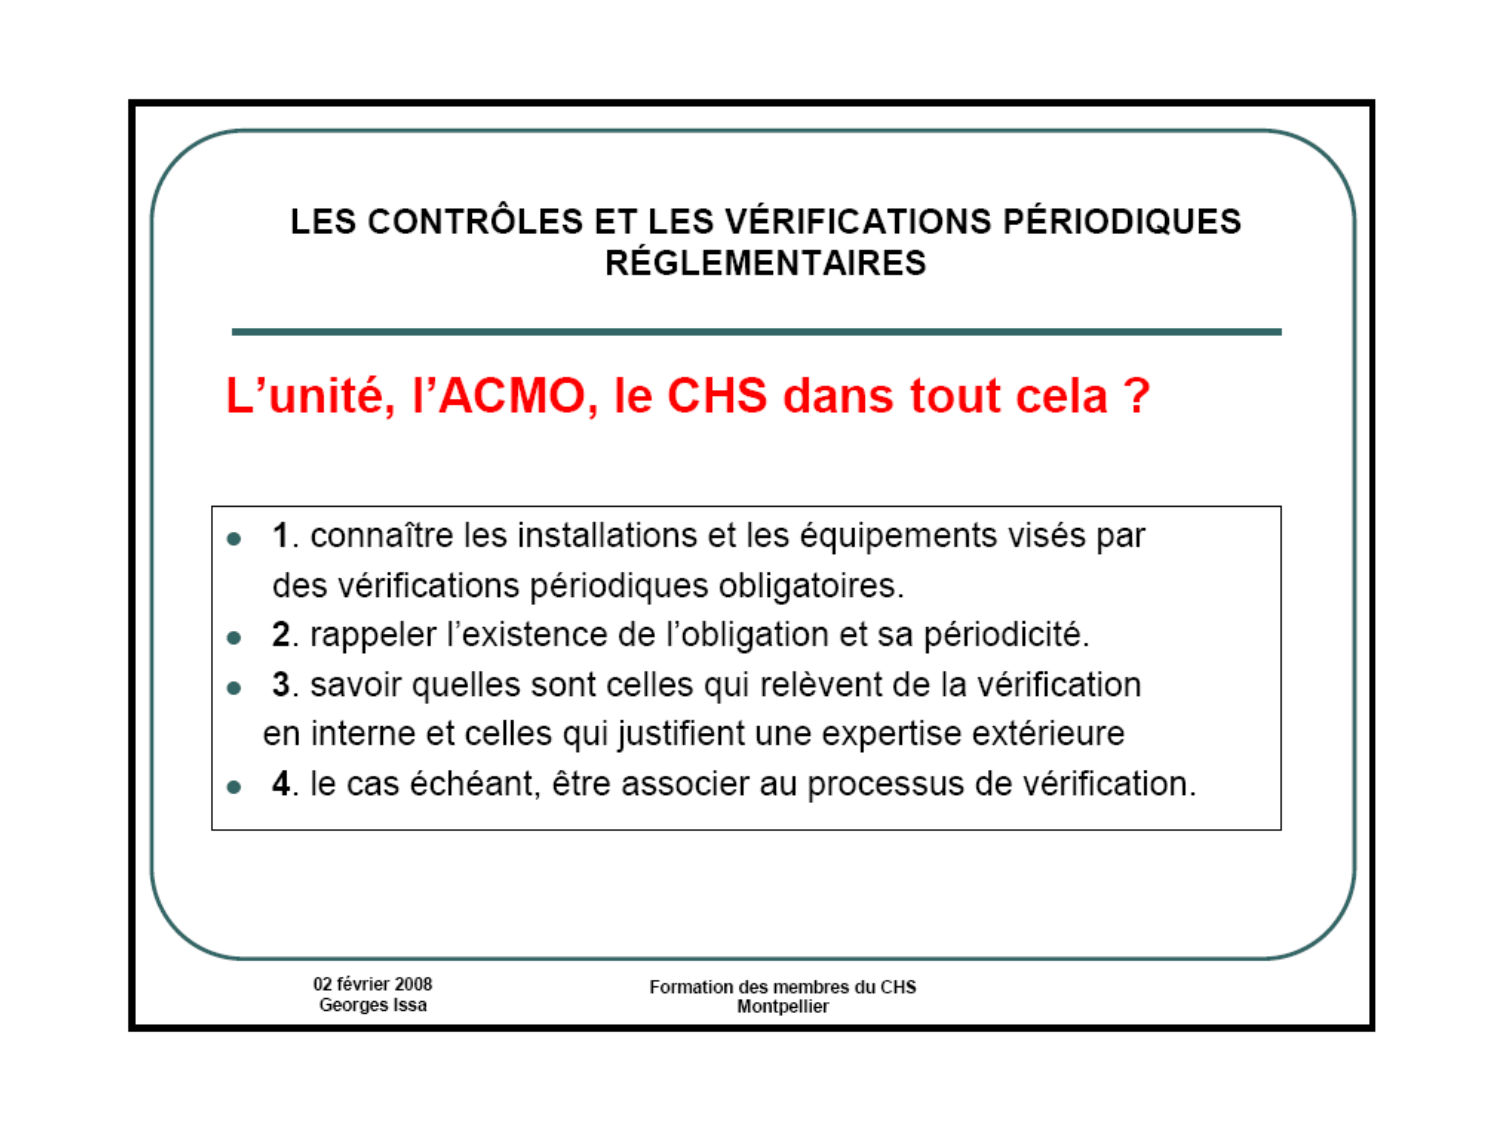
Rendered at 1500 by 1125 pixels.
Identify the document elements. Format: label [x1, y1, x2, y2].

picture [121, 89, 1379, 1036]
